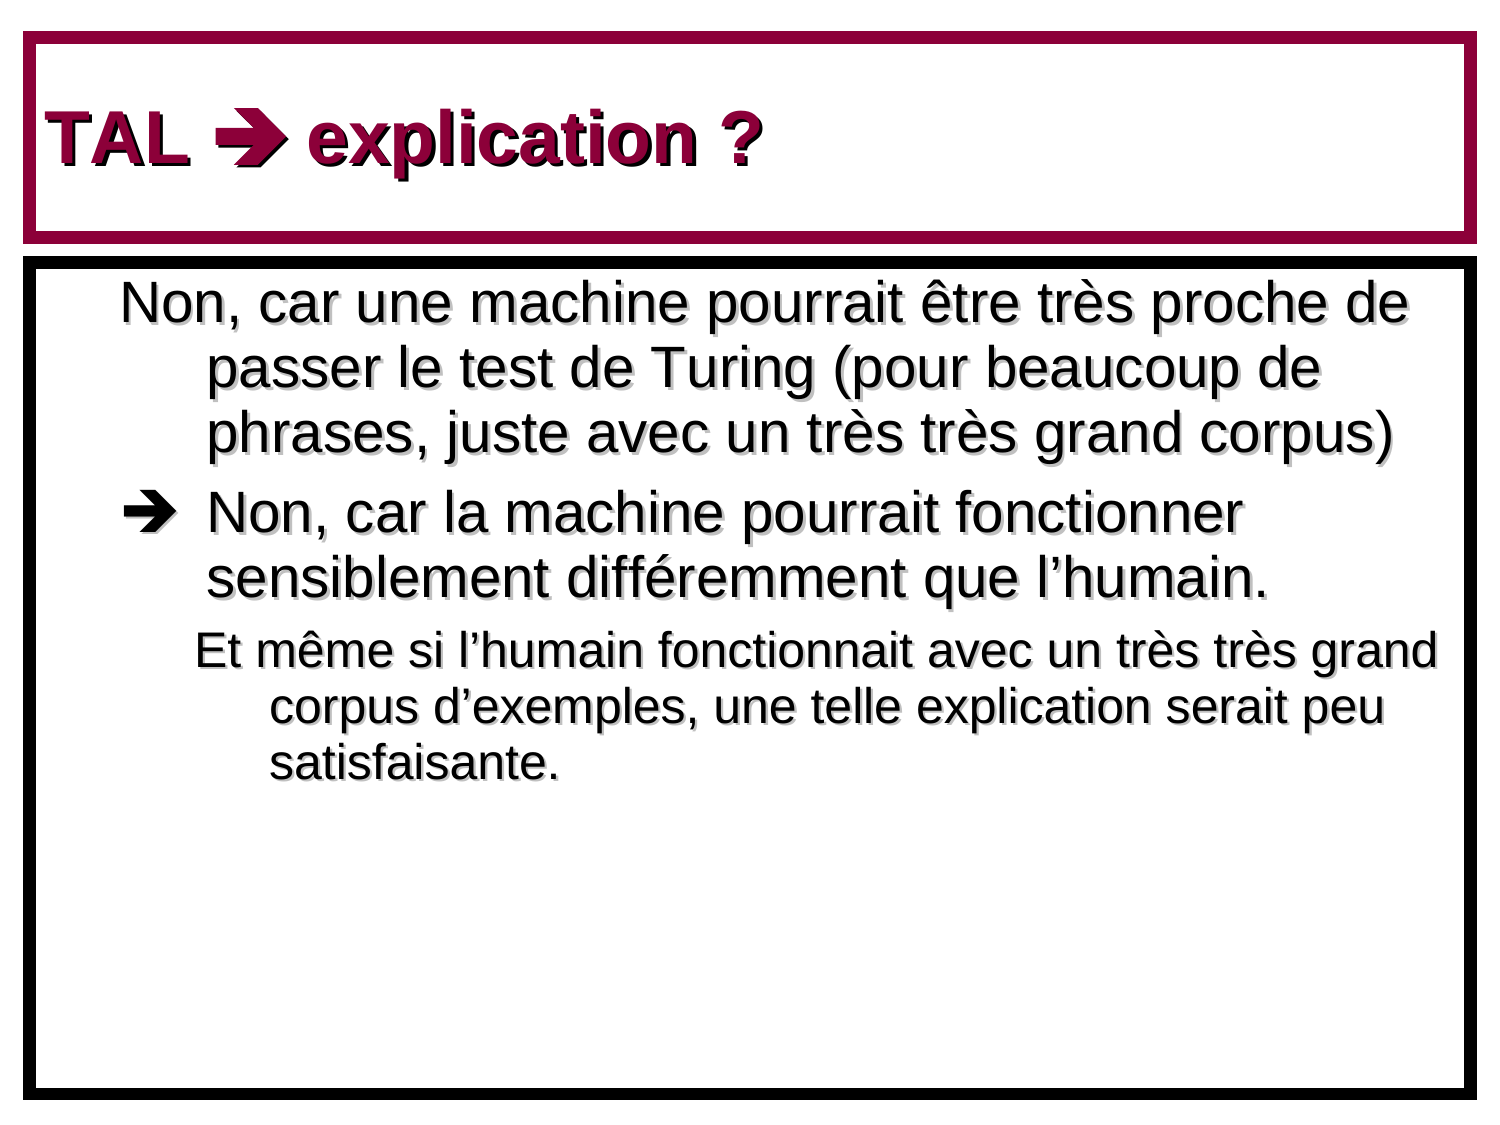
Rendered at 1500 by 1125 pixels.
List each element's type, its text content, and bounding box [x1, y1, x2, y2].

list Non, car une machine pourrait être très proche de passer le test de Turing (pour beaucoup de phrases, juste avec un très très grand corpus)  Non, car la machine pourrait fonctionner sensiblement différemment que l’humain. Et même si l’humain fonctionnait avec un très très grand corpus d’exemples, une telle explication serait peu satisfaisante. [29, 262, 1471, 1095]
title TAL  explication ? [29, 37, 1471, 238]
